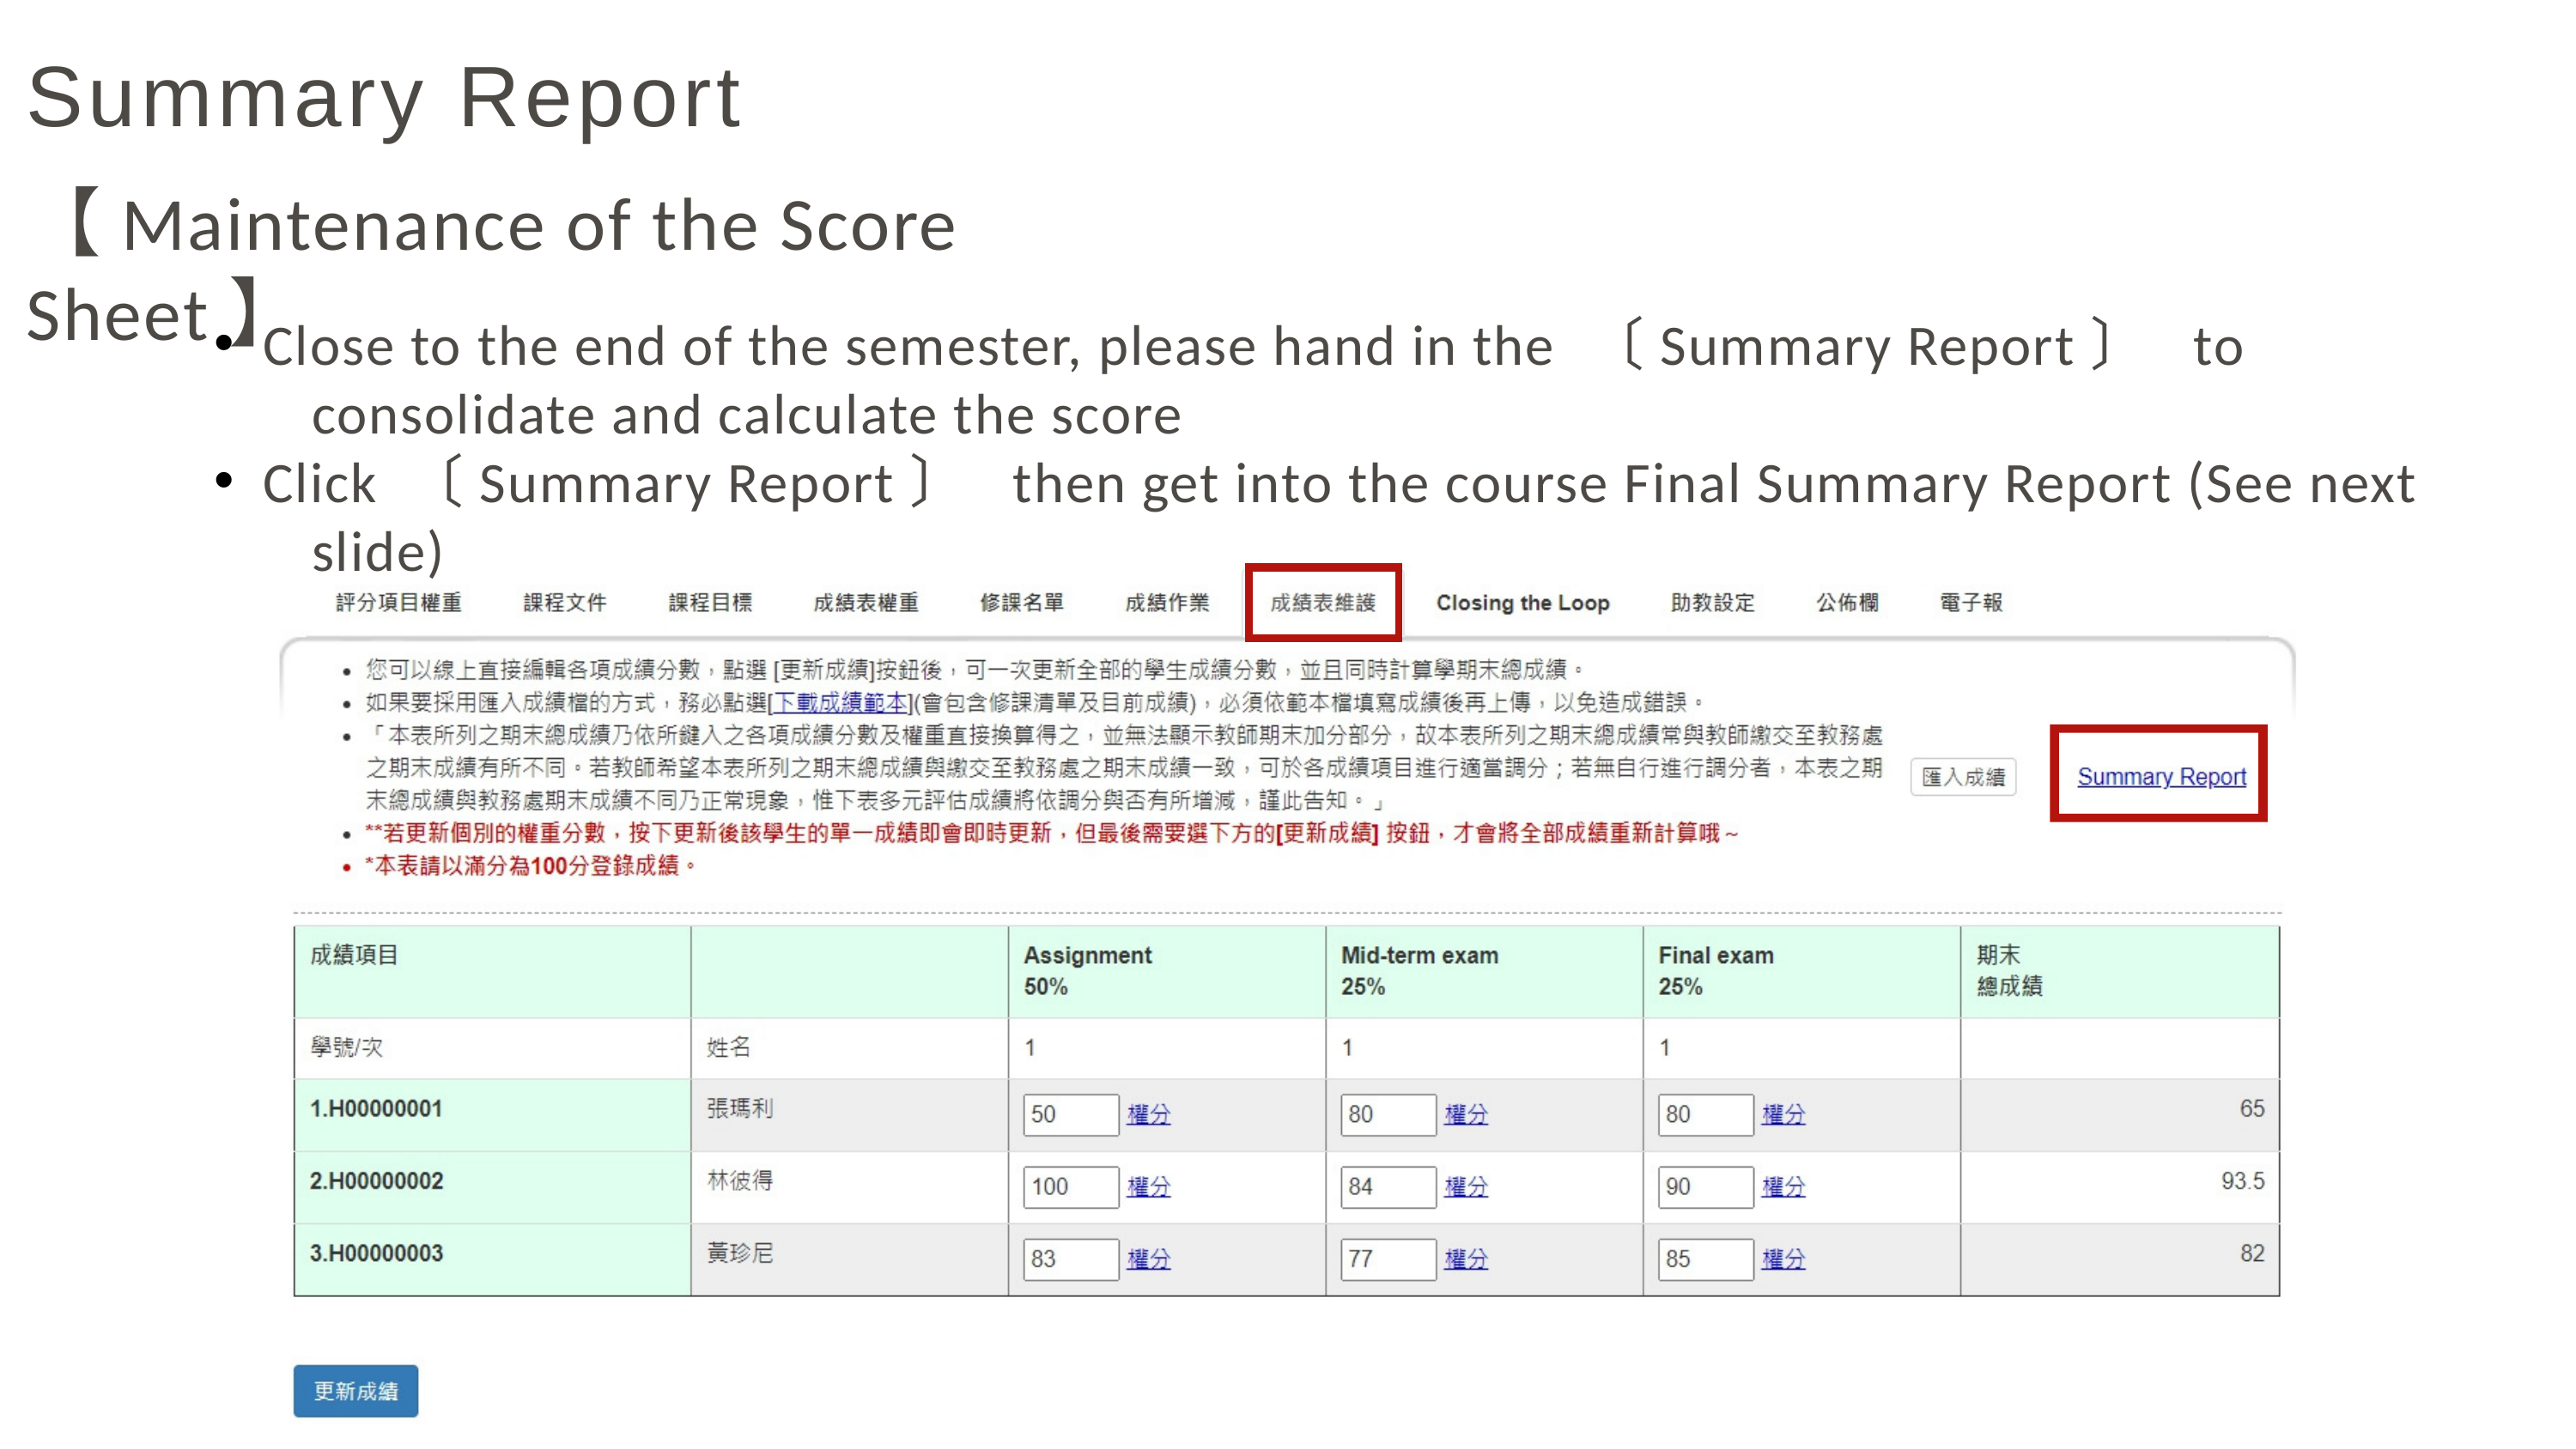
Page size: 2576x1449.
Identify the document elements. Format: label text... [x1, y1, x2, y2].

text_box 【Maintenance of the Score Sheet】 [26, 174, 1253, 266]
text_box [2050, 724, 2268, 822]
picture [373, 563, 386, 567]
picture [267, 563, 2309, 1432]
text_box Summary Report [26, 38, 805, 145]
text_box Close to the end of the semester, please hand in the 〔Summary Report〕 to consolidate and calculate the score Click 〔Summary Report〕 then get into the course Final Summary Report (See next slide) [117, 307, 2459, 514]
picture [1253, 572, 1395, 634]
text_box [1245, 563, 1402, 642]
